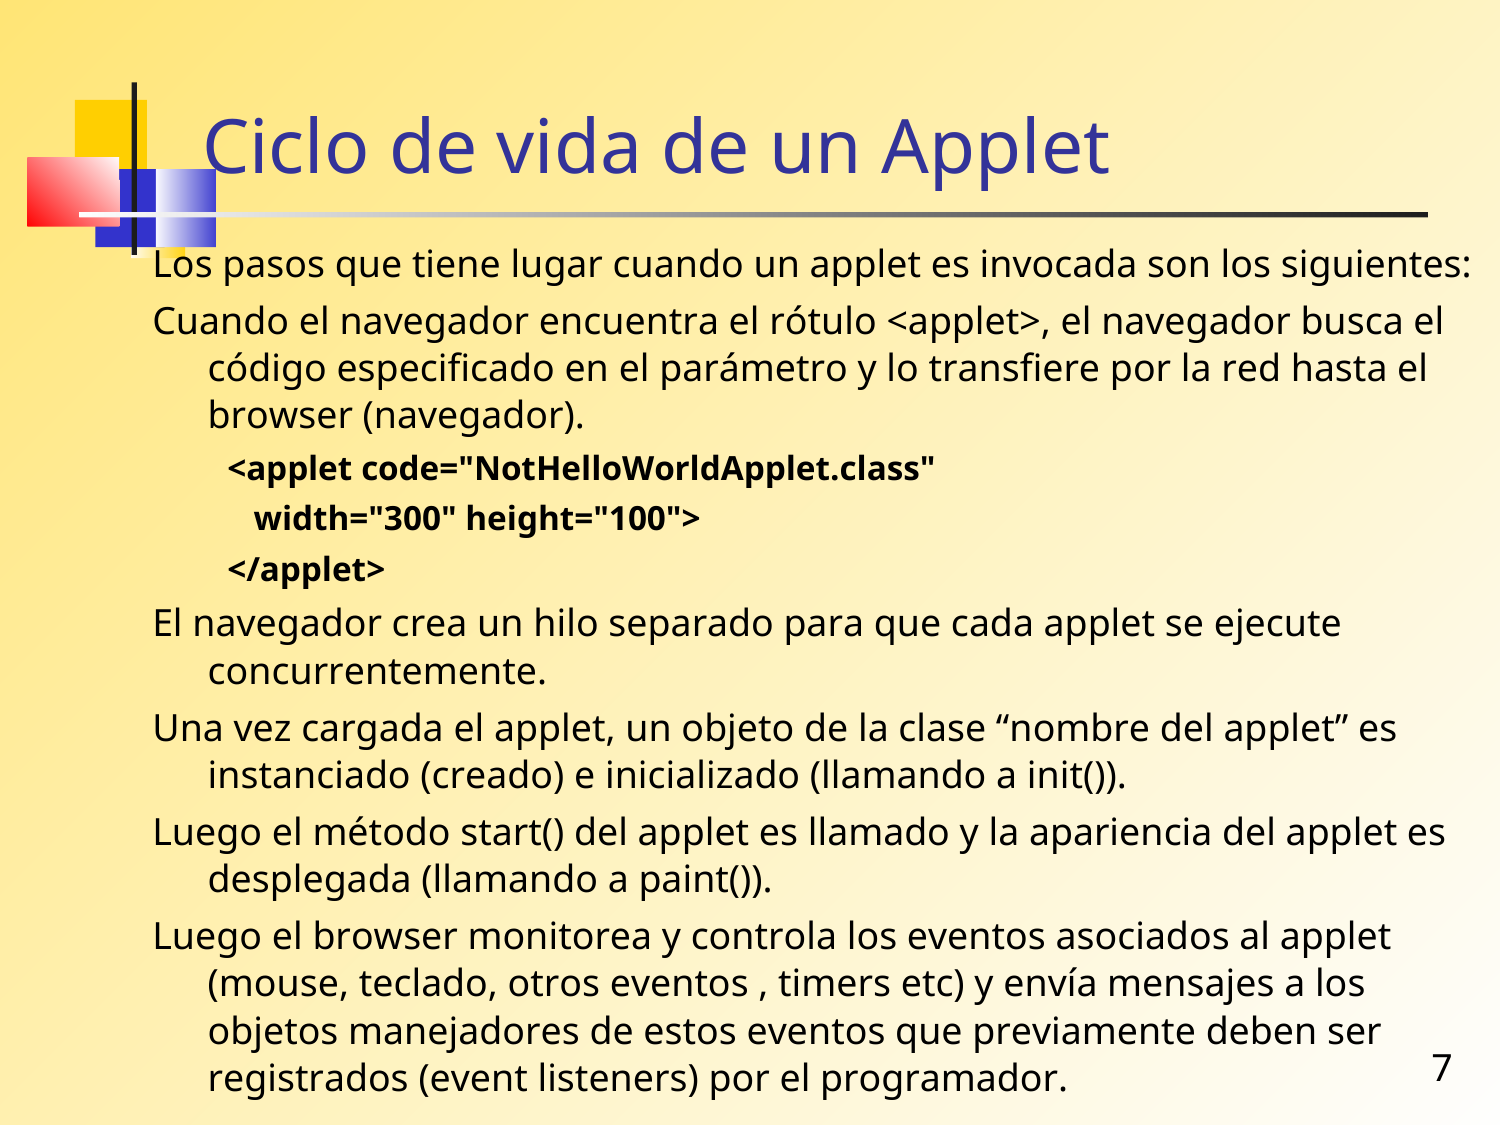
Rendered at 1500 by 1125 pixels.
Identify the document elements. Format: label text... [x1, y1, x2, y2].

list Los pasos que tiene lugar cuando un applet es invocada son los siguientes: Cuando el navegador encuentra el rótulo <applet>, el navegador busca el código especificado en el parámetro y lo transfiere por la red hasta el browser (navegador). <applet code="NotHelloWorldApplet.class" width="300" height="100"> </applet> El navegador crea un hilo separado para que cada applet se ejecute concurrentemente. Una vez cargada el applet, un objeto de la clase “nombre del applet” es instanciado (creado) e inicializado (llamando a init()). Luego el método start() del applet es llamado y la apariencia del applet es desplegada (llamando a paint()). Luego el browser monitorea y controla los eventos asociados al applet (mouse, teclado, otros eventos , timers etc) y envía mensajes a los objetos manejadores de estos eventos que previamente deben ser registrados (event listeners) por el programador. [137, 231, 1500, 1018]
title Ciclo de vida de un Applet [187, 37, 1466, 201]
